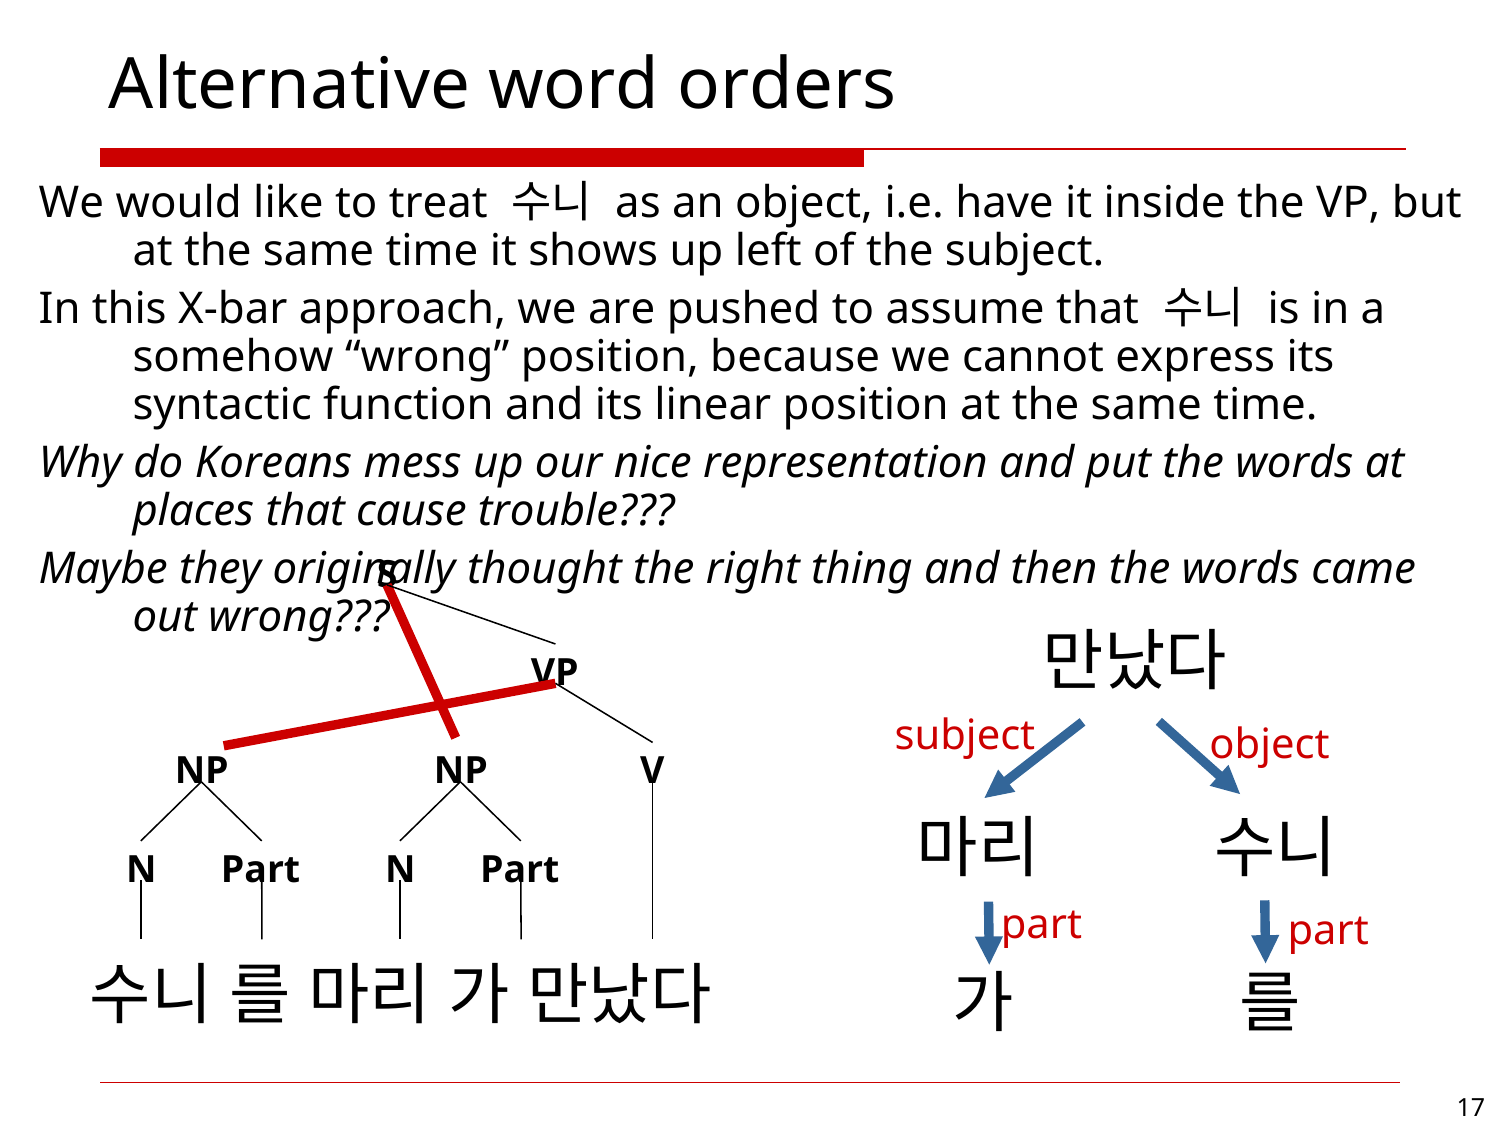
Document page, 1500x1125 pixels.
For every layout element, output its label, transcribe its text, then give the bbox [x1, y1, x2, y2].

text_box 수니 [1214, 799, 1367, 891]
text_box NP [174, 743, 229, 796]
text_box N [126, 842, 157, 894]
text_box VP [530, 645, 580, 696]
text_box V [640, 743, 665, 796]
text_box part [1000, 894, 1214, 952]
text_box part [1287, 899, 1500, 957]
text_box 수니 를 마리 가 만났다 [89, 946, 788, 1038]
text_box VP [564, 663, 571, 671]
text_box 만났다 [1042, 613, 1246, 705]
text_box NP [448, 784, 472, 796]
list We would like to treat 수니 as an object, i.e. have it inside the VP, but at the same time it shows up left of the subject. In this X-bar approach, we are pushed to assume that 수니 is in a somehow “wrong” position, because we cannot express its syntactic function and its linear position at the same time. Why do Koreans mess up our nice representation and put the words at places that cause trouble??? Maybe they originally thought the right thing and then the words came out wrong??? [23, 172, 1500, 614]
text_box S [376, 547, 398, 599]
text_box V [640, 758, 652, 796]
text_box 마리 [916, 799, 1066, 891]
text_box Part [220, 842, 301, 894]
text_box object [1209, 714, 1422, 772]
text_box N [385, 842, 416, 894]
text_box NP [433, 743, 488, 796]
text_box 를 [1239, 955, 1330, 1047]
text_box VP [530, 660, 538, 683]
text_box NP [189, 784, 213, 796]
text_box Part [480, 842, 560, 894]
text_box VP [530, 686, 574, 697]
text_box 가 [952, 955, 1029, 1047]
title Alternative word orders [94, 36, 1407, 138]
text_box subject [894, 704, 1107, 762]
